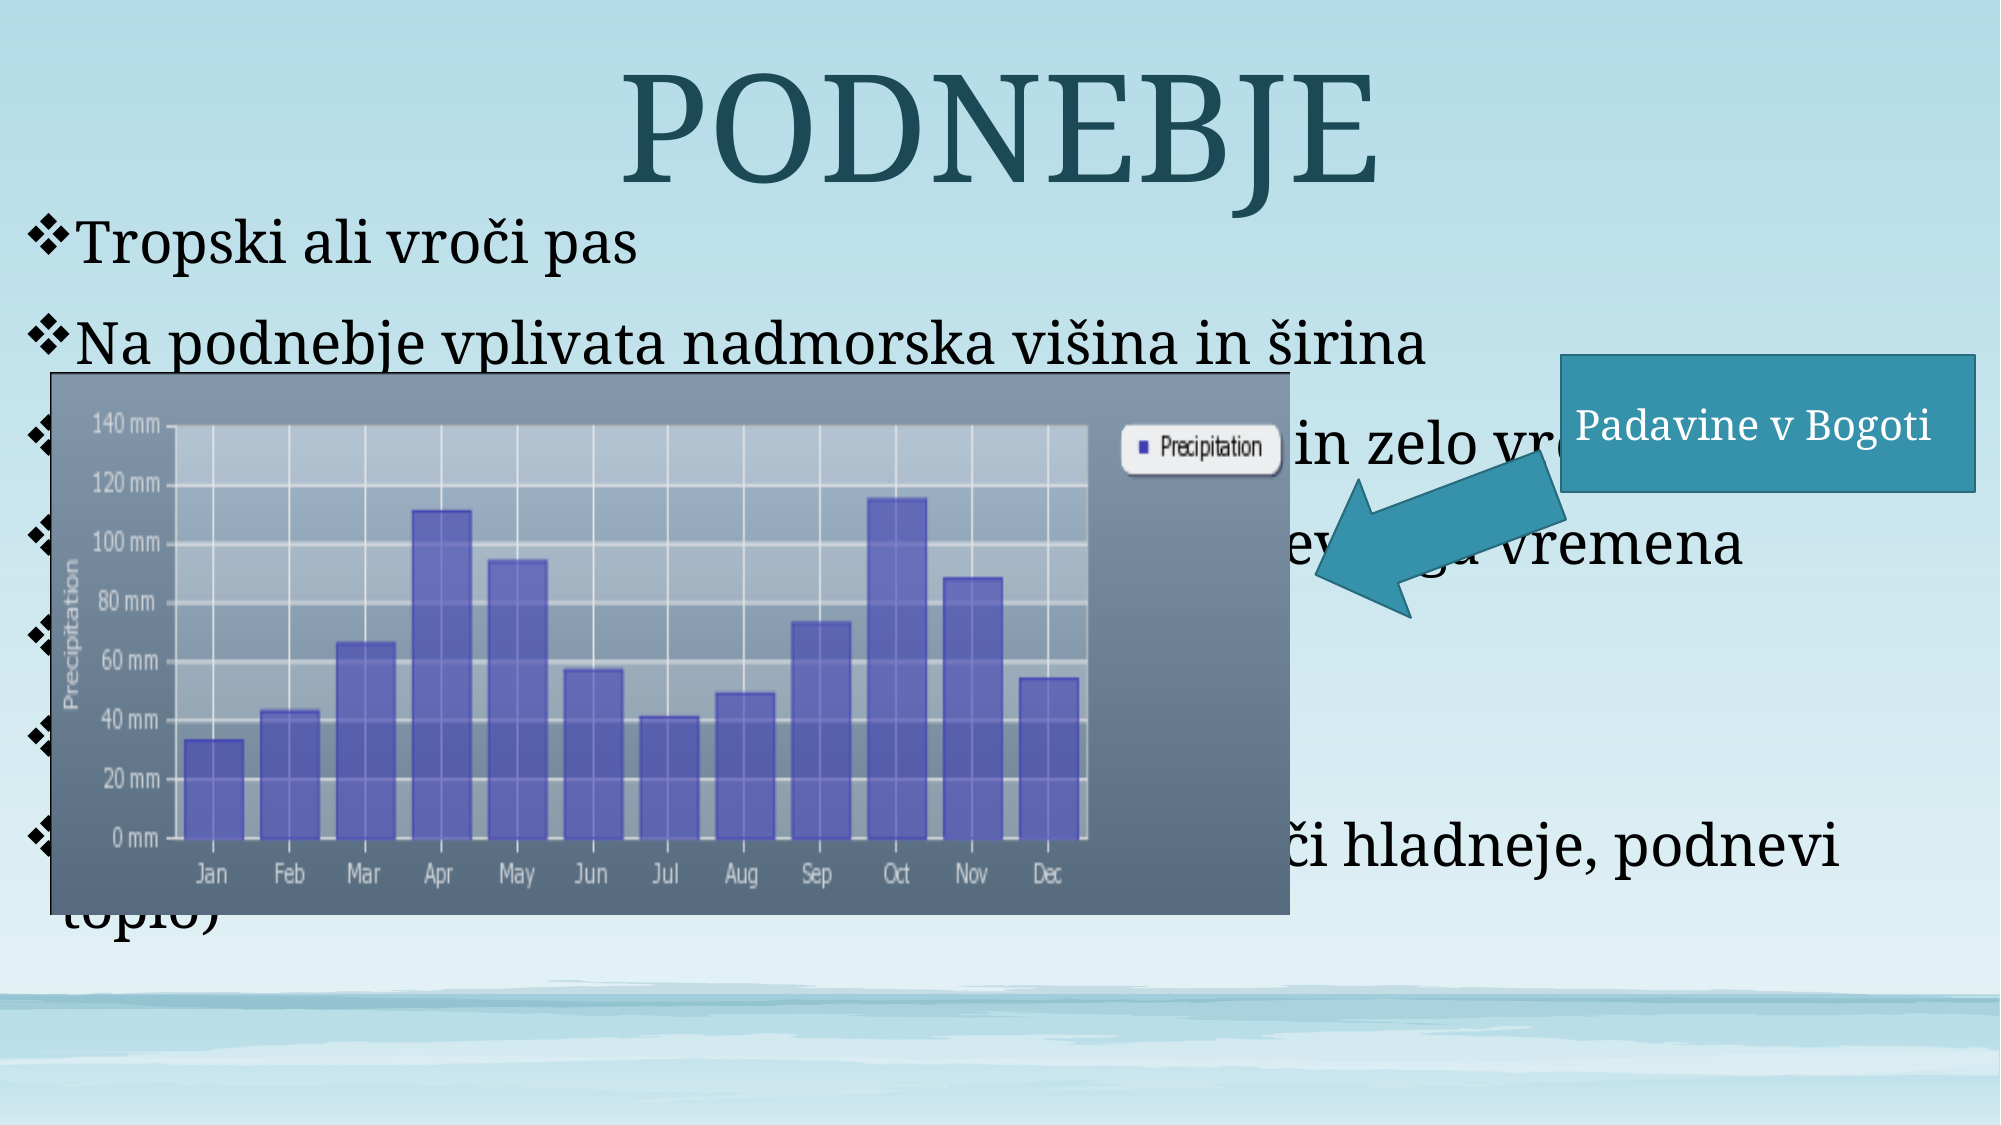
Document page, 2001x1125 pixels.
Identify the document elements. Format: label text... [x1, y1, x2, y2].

list Tropski ali vroči pas Na podnebje vplivata nadmorska višina in širina Na obalah in na severu je podnebje tropsko in zelo vroče V mesecu maju in novembra je obdobje deževnega vremena V hribovitih predelih je hladneje V visokih gorah pa precej mrzlo Vreme v Bogoti je celo leto pomladno (ponoči hladneje, podnevi toplo) [0, 206, 2000, 1125]
text_box Padavine v Bogoti [1560, 354, 1975, 493]
text_box [1315, 450, 1567, 618]
picture [50, 372, 1290, 915]
title PODNEBJE [219, 43, 1780, 206]
